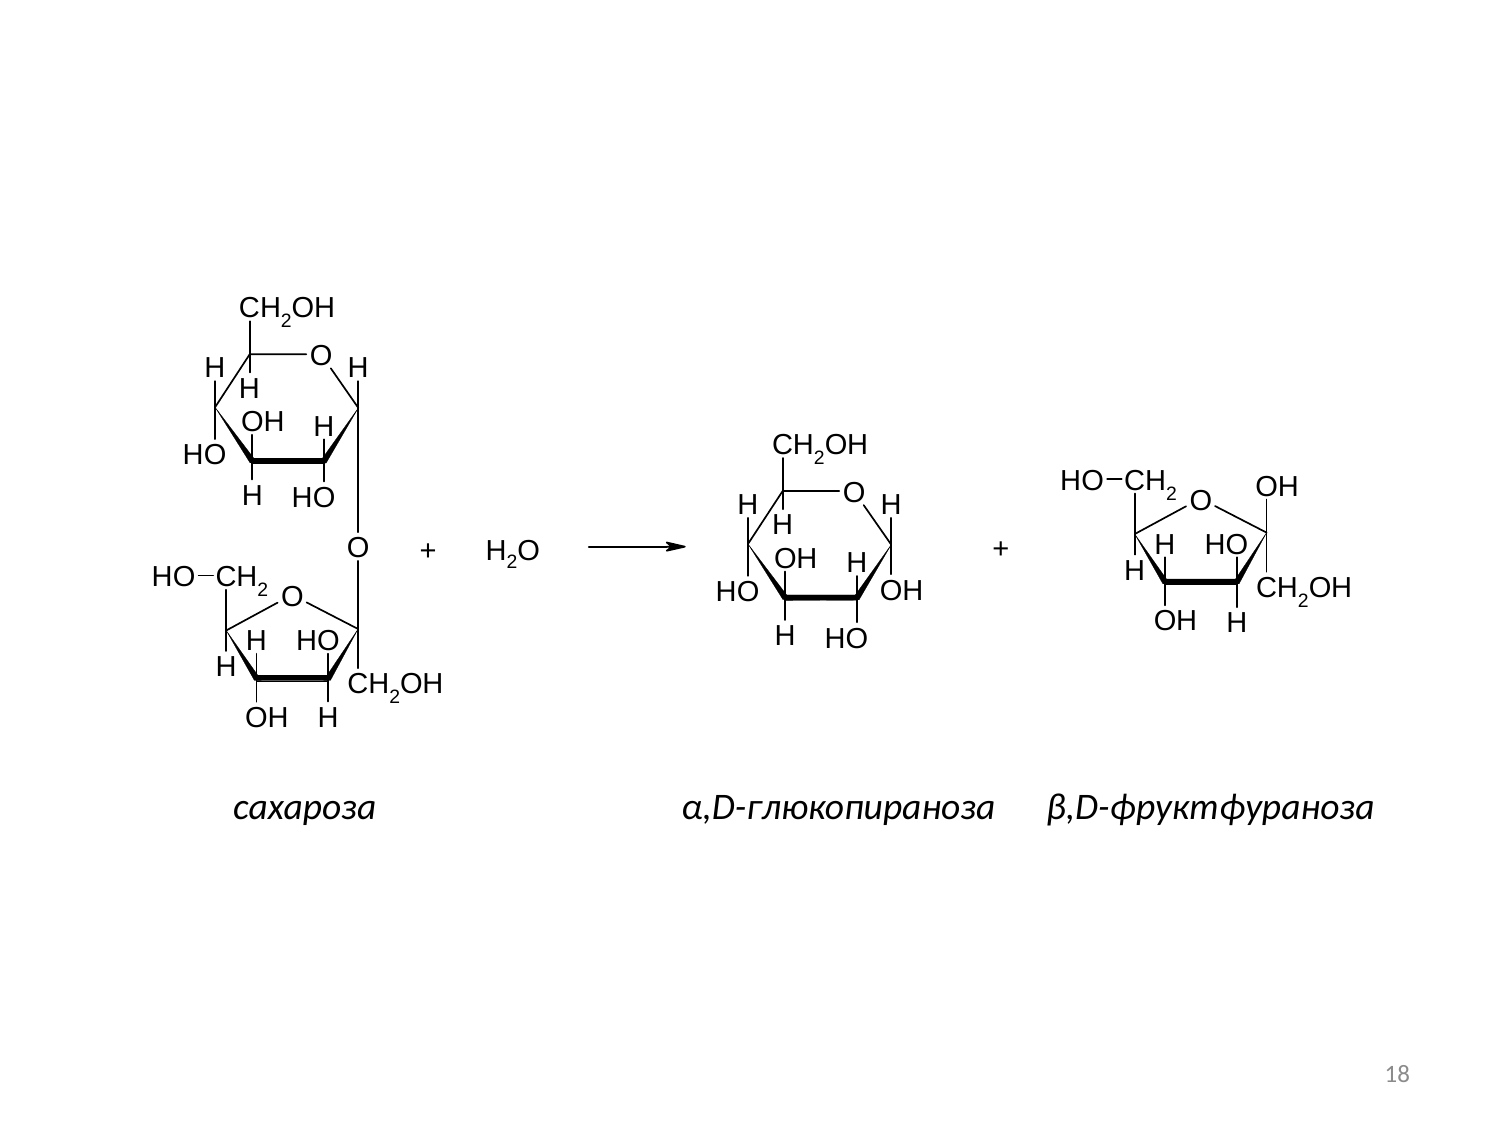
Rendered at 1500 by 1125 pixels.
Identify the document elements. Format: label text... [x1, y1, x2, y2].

text_box сахароза α,D-глюкопираноза β,D-фруктфураноза [218, 775, 1400, 835]
slide_number <номер> [1074, 1042, 1425, 1103]
chart [147, 290, 1359, 740]
